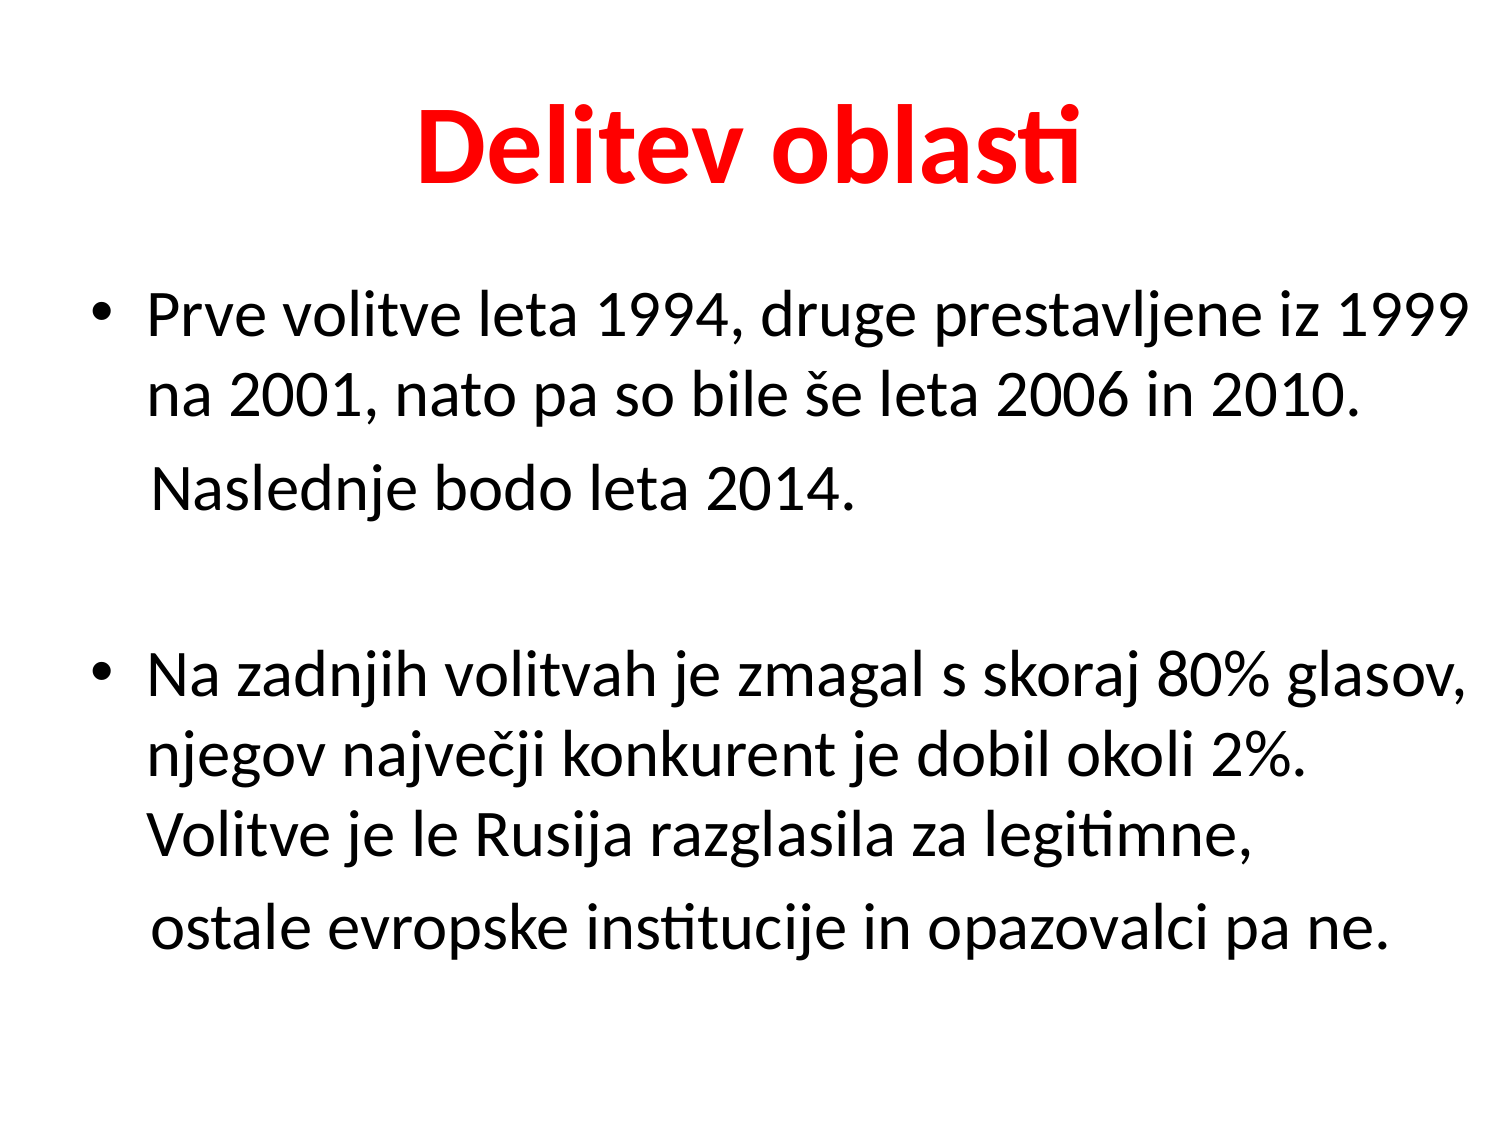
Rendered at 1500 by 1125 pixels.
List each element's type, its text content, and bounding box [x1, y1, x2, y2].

title Delitev oblasti [75, 45, 1425, 233]
list Prve volitve leta 1994, druge prestavljene iz 1999 na 2001, nato pa so bile še leta 2006 in 2010. Naslednje bodo leta 2014. Na zadnjih volitvah je zmagal s skoraj 80% glasov, njegov največji konkurent je dobil okoli 2%. Volitve je le Rusija razglasila za legitimne, ostale evropske institucije in opazovalci pa ne. [75, 262, 1500, 1005]
